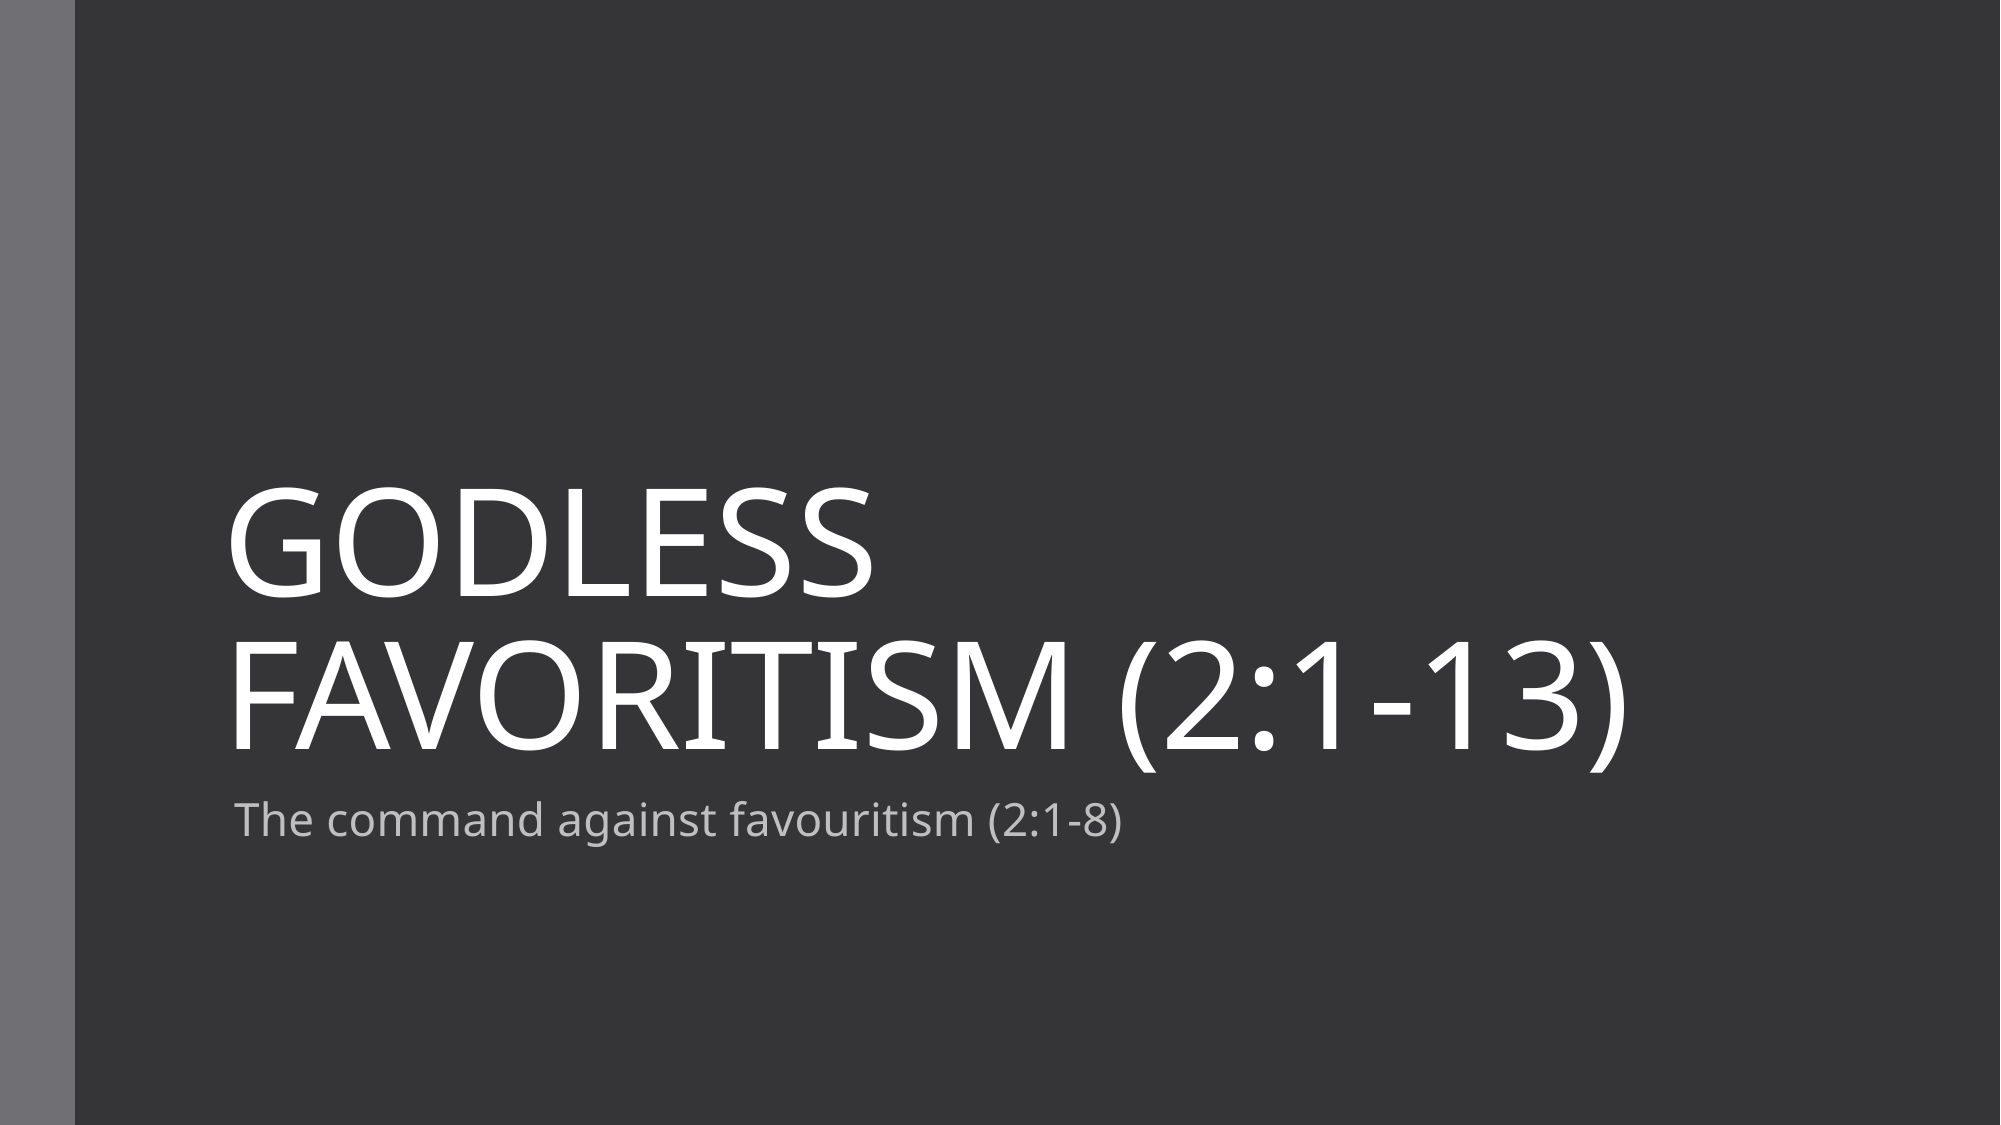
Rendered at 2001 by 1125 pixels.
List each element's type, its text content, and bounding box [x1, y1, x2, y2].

title GODLESS FAVORITISM (2:1-13) [206, 124, 1752, 787]
subtitle The command against favouritism (2:1-8) [206, 787, 1752, 1066]
